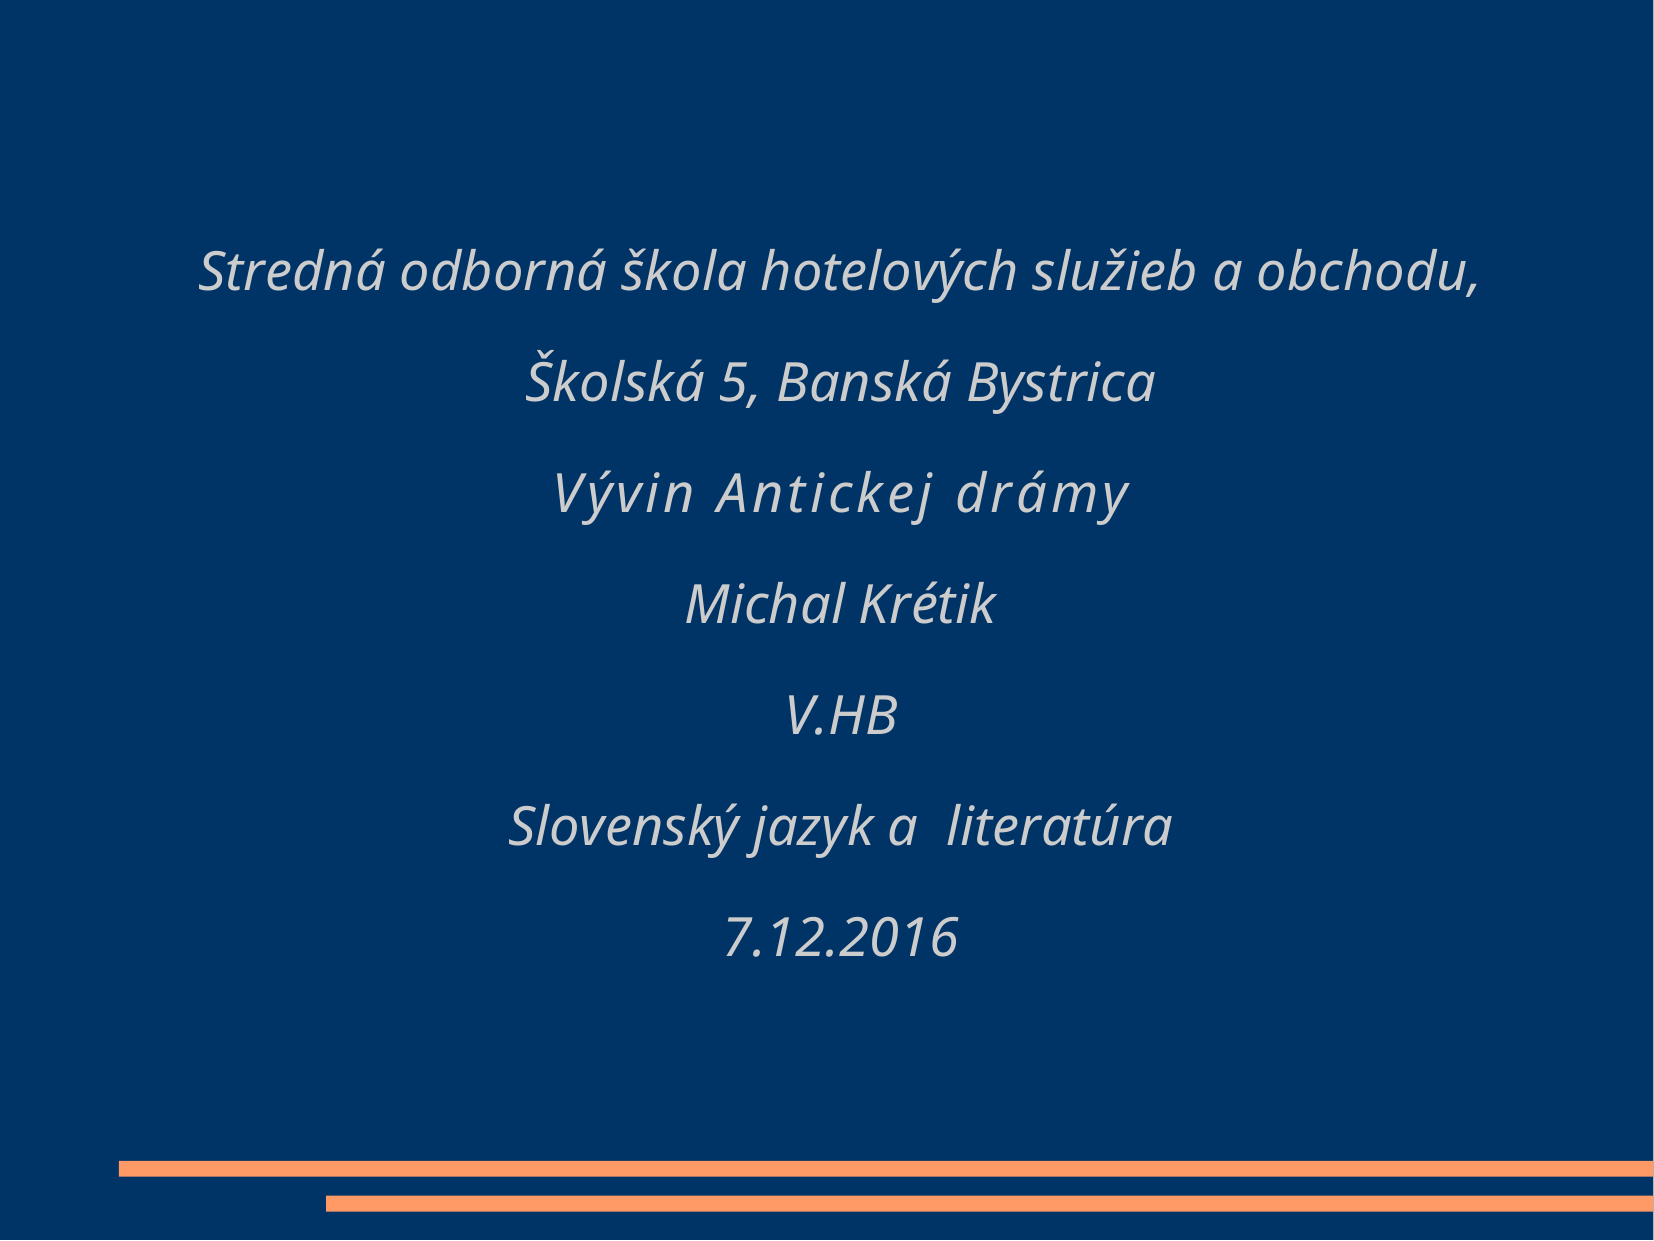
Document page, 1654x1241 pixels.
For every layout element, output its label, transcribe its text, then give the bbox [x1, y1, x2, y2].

subtitle Stredná odborná škola hotelových služieb a obchodu, Školská 5, Banská Bystrica Vývin Antickej drámy Michal Krétik V.HB Slovenský jazyk a literatúra 7.12.2016 [121, 35, 1561, 1132]
